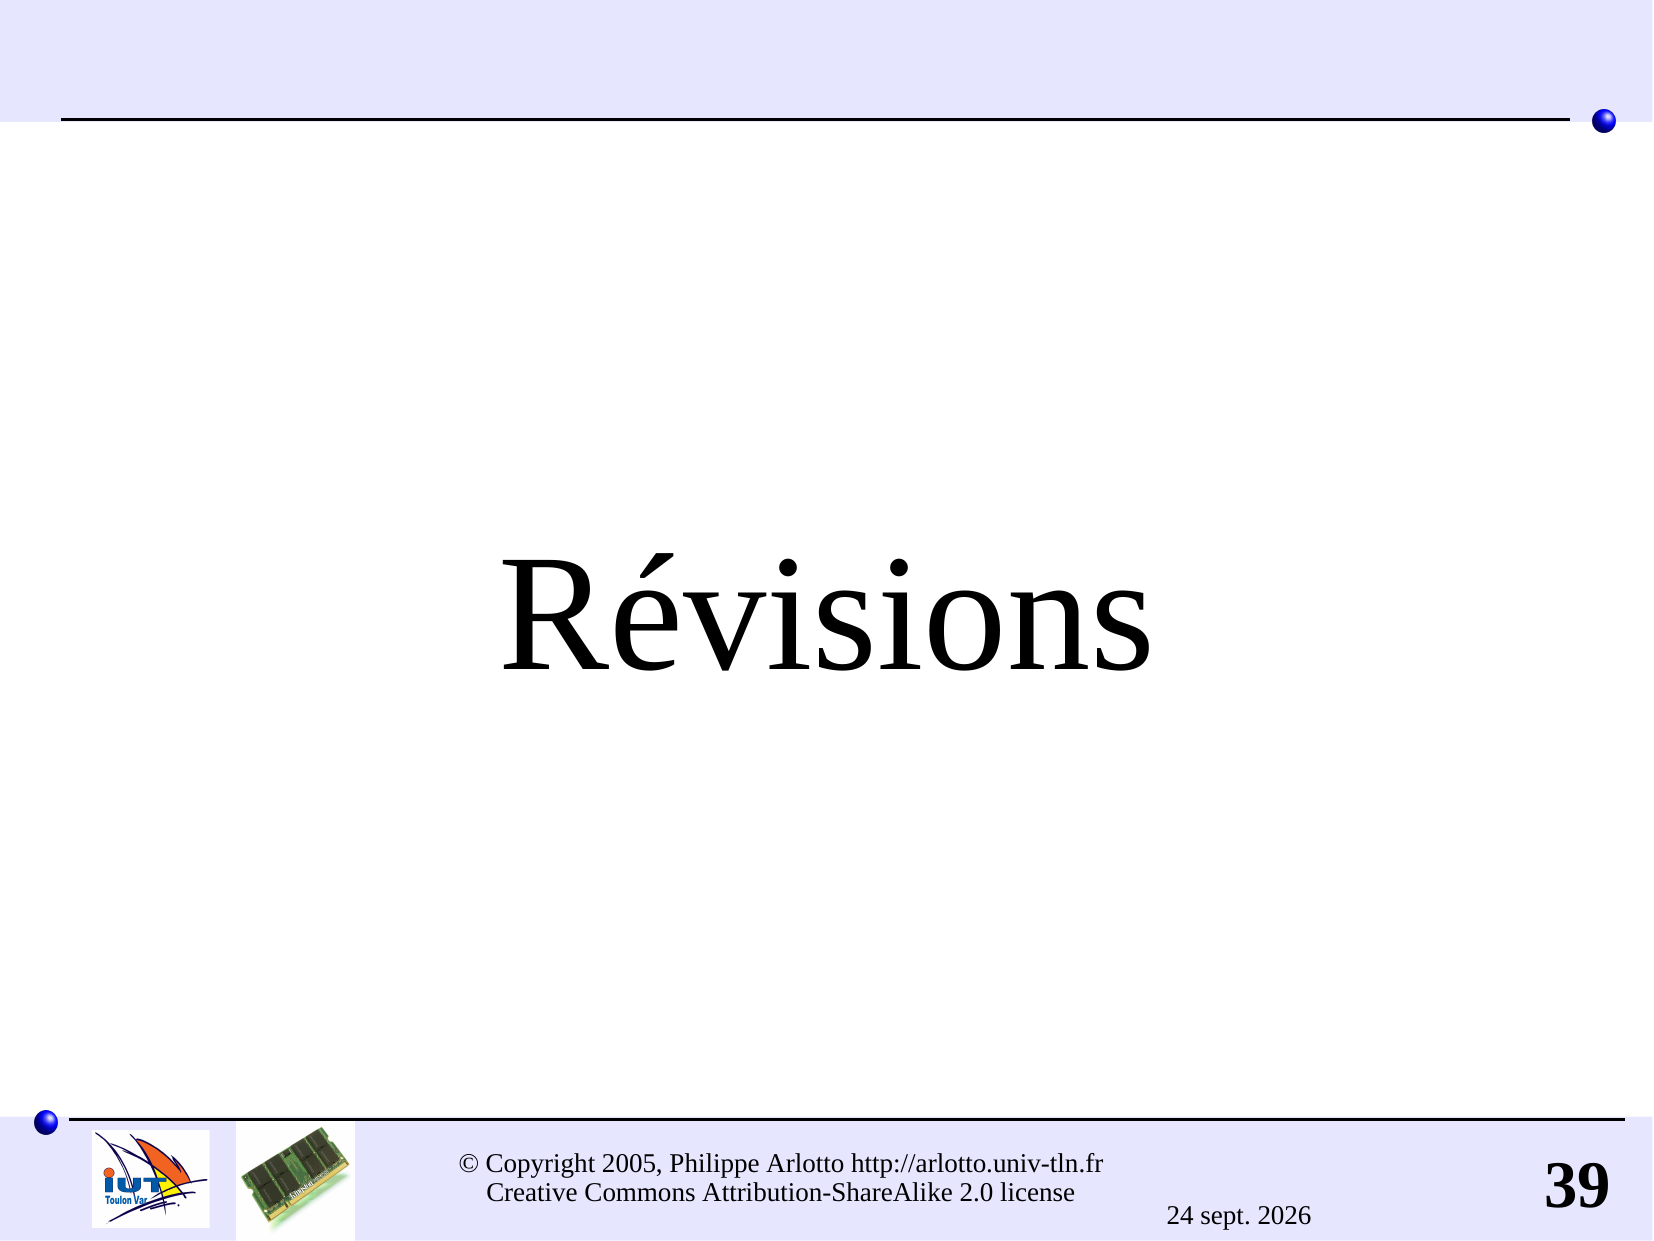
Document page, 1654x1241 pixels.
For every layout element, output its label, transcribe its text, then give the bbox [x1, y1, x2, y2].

picture [236, 1121, 355, 1241]
subtitle Révisions [121, 188, 1534, 1039]
